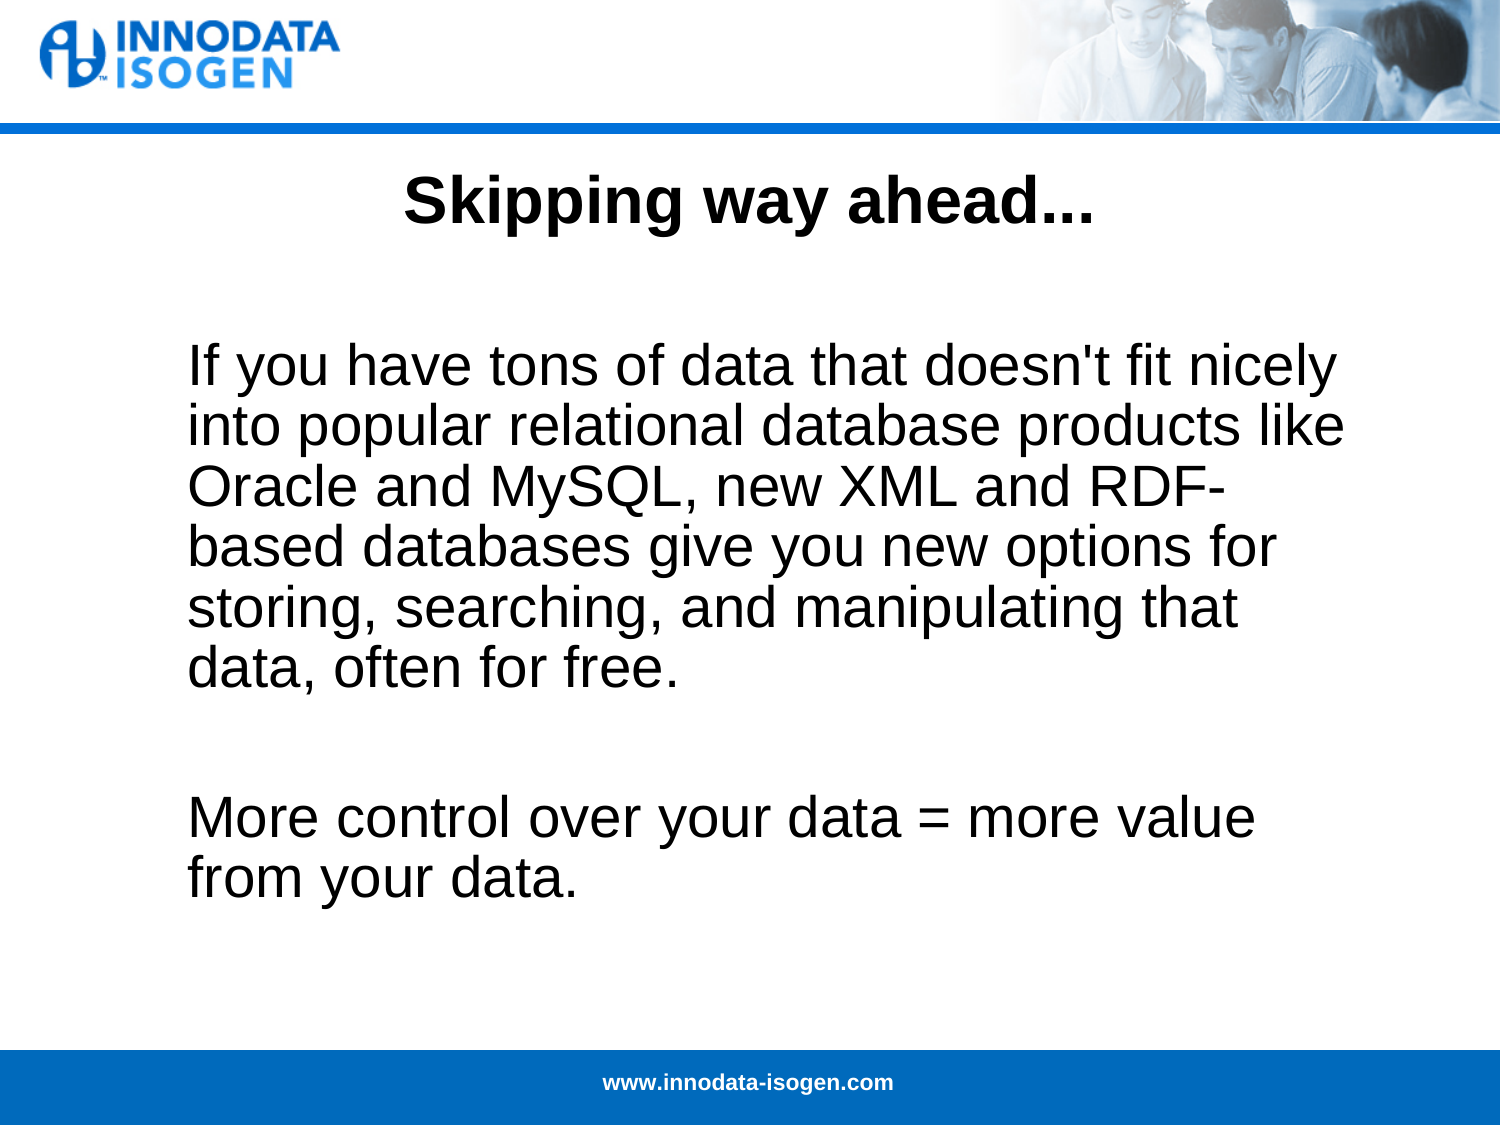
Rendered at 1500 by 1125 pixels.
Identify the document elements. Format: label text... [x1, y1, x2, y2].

picture [0, 123, 1500, 134]
picture [0, 0, 1500, 121]
title Skipping way ahead... [74, 142, 1426, 263]
subtitle If you have tons of data that doesn't fit nicely into popular relational database products like Oracle and MySQL, new XML and RDF-based databases give you new options for storing, searching, and manipulating that data, often for free. More control over your data = more value from your data. [187, 260, 1361, 987]
